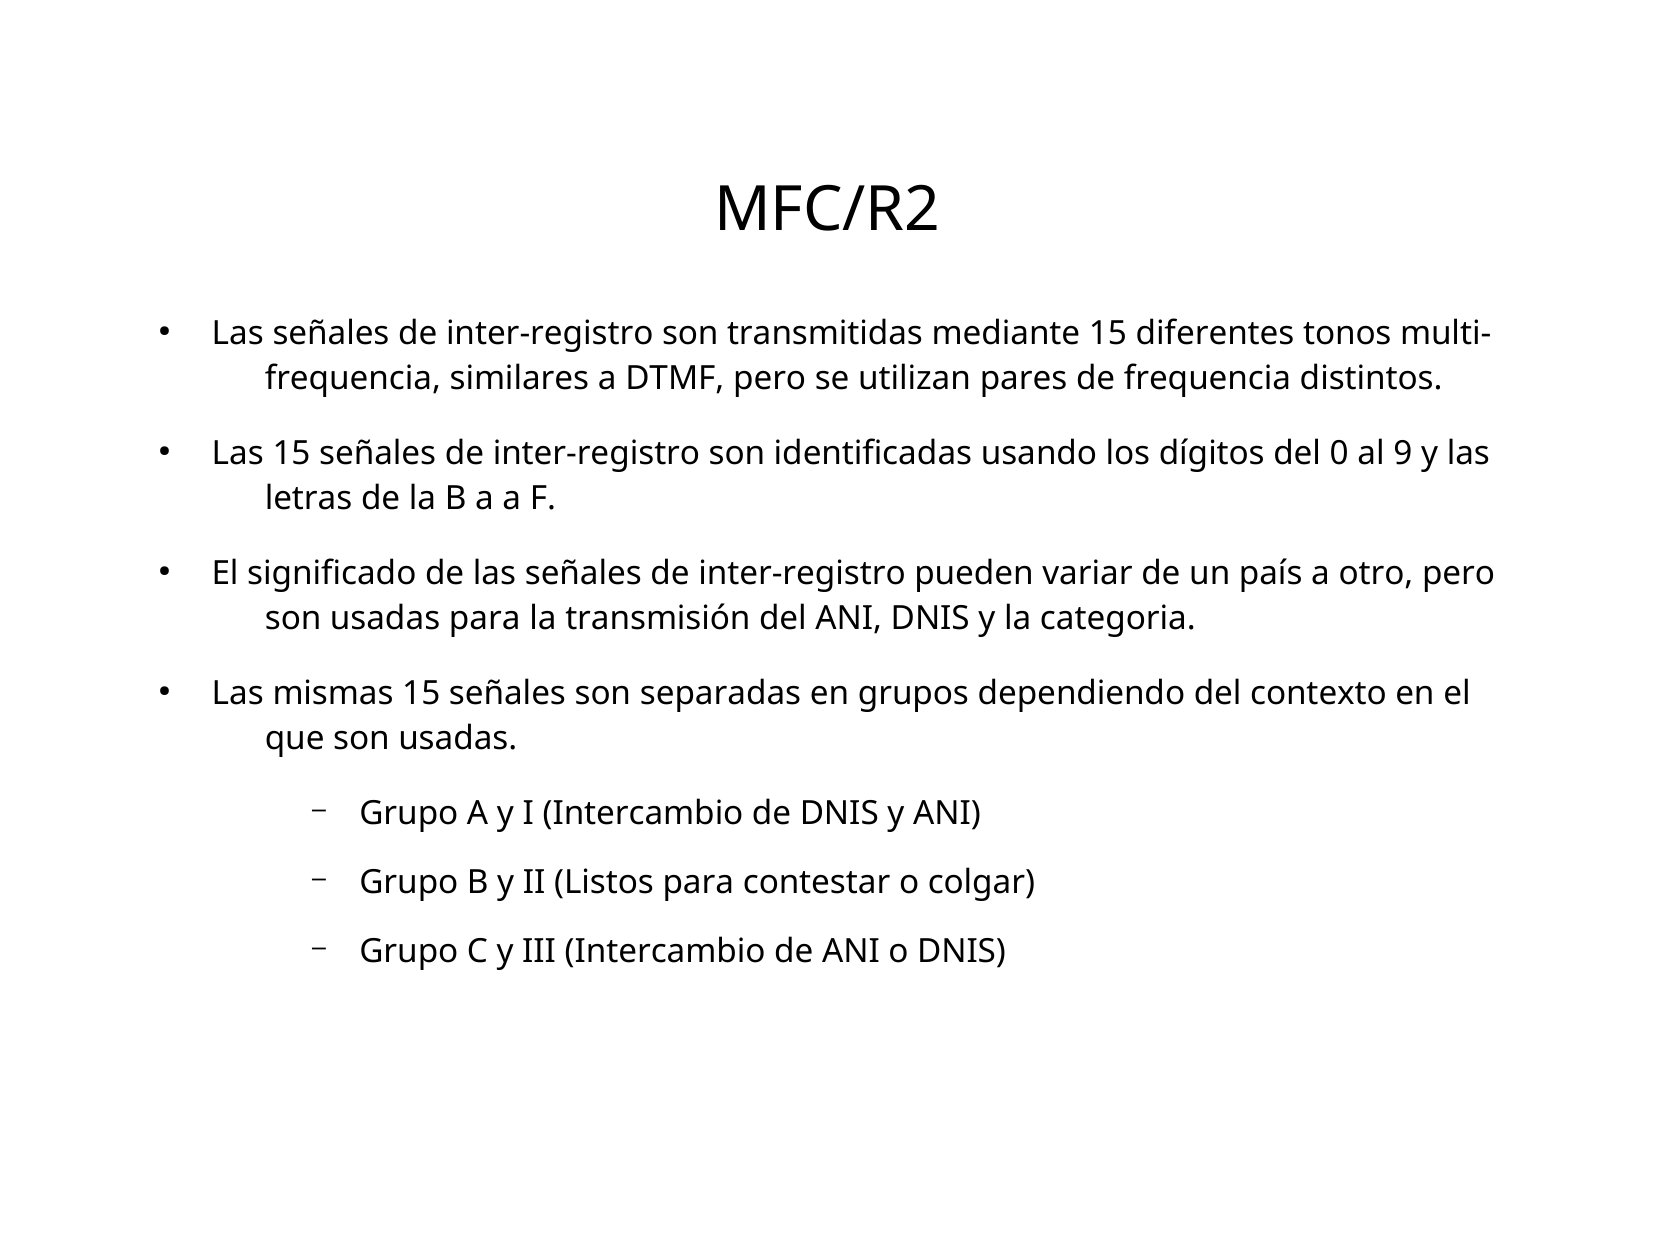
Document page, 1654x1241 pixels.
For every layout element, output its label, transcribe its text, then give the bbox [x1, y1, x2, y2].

title MFC/R2 [121, 102, 1534, 311]
list Las señales de inter-registro son transmitidas mediante 15 diferentes tonos multi-frequencia, similares a DTMF, pero se utilizan pares de frequencia distintos. Las 15 señales de inter-registro son identificadas usando los dígitos del 0 al 9 y las letras de la B a a F. El significado de las señales de inter-registro pueden variar de un país a otro, pero son usadas para la transmisión del ANI, DNIS y la categoria. Las mismas 15 señales son separadas en grupos dependiendo del contexto en el que son usadas. Grupo A y I (Intercambio de DNIS y ANI) Grupo B y II (Listos para contestar o colgar) Grupo C y III (Intercambio de ANI o DNIS) [123, 309, 1536, 1091]
